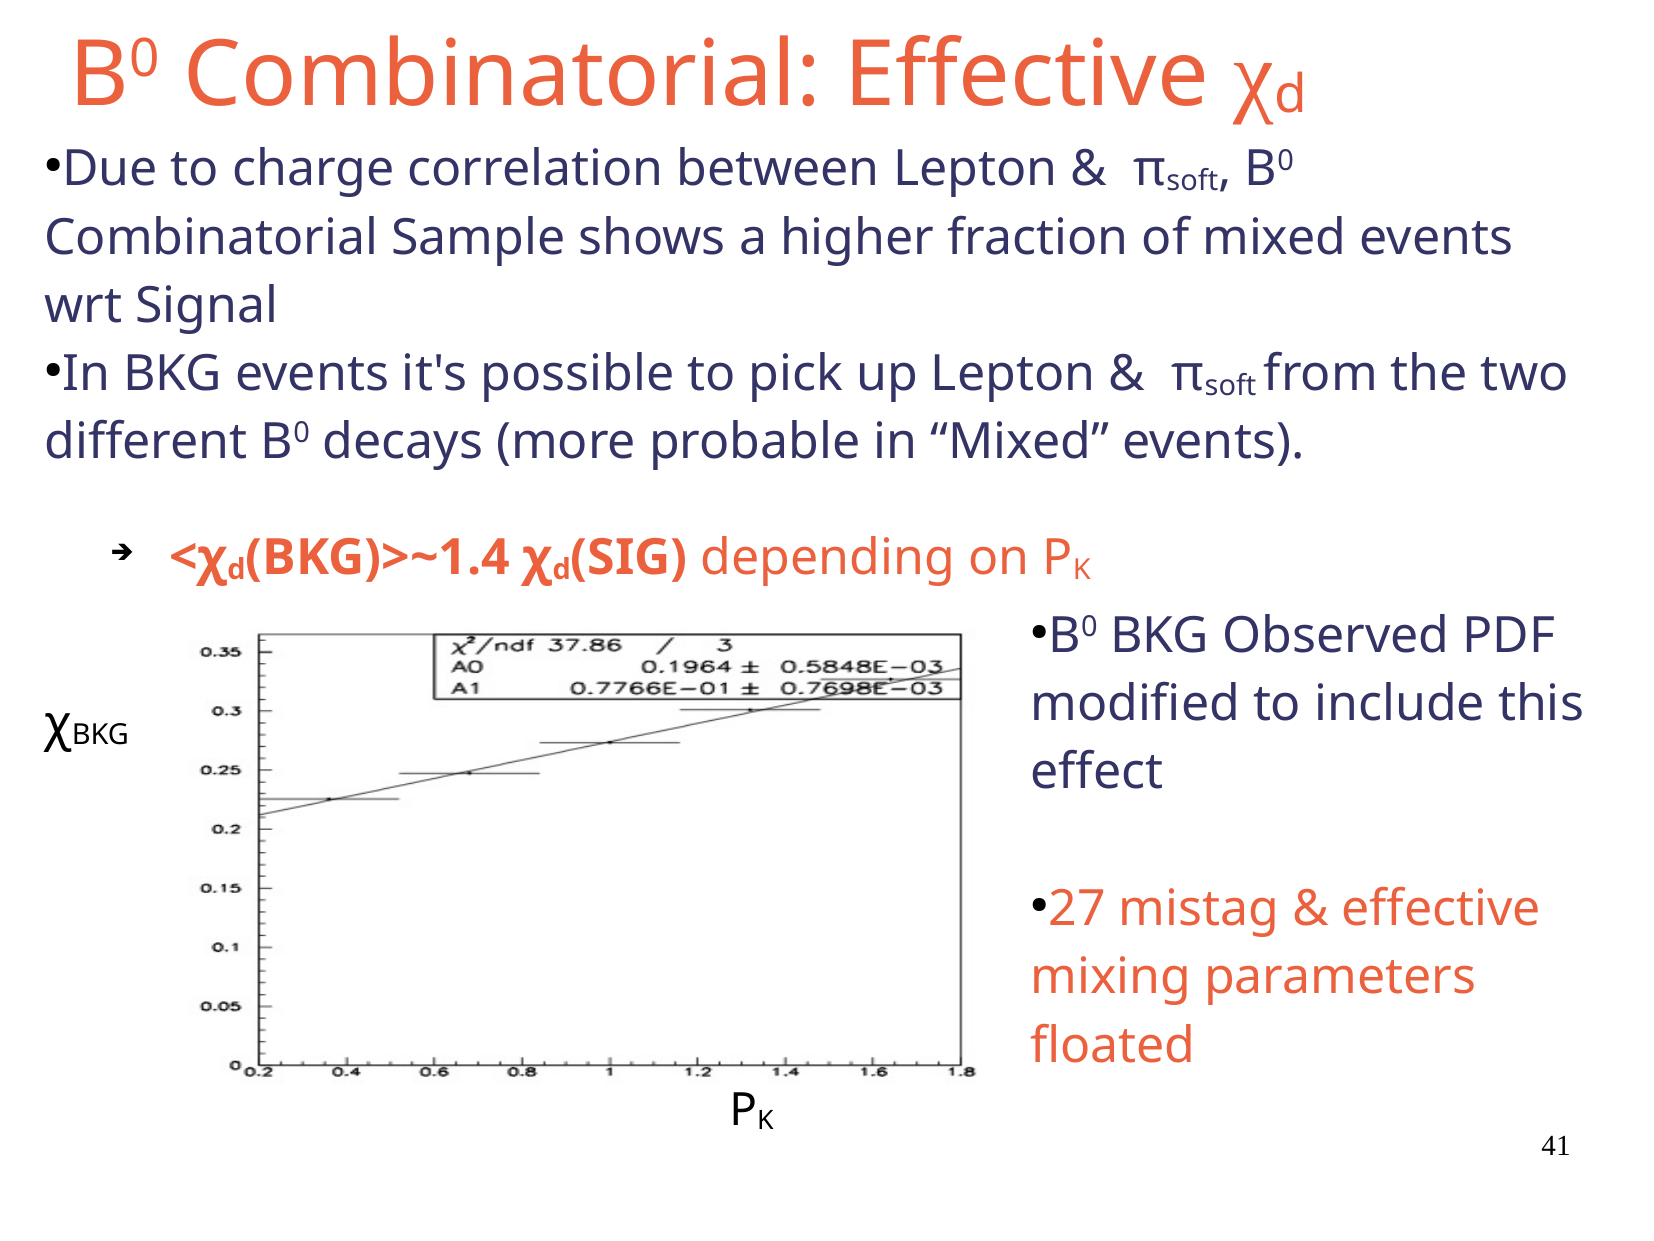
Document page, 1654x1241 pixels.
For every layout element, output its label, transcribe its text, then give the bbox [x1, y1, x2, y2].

text_box χBKG [29, 679, 235, 780]
chart [779, 615, 898, 661]
text_box PK [714, 1068, 1188, 1162]
picture [188, 720, 1015, 1093]
text_box B0 BKG Observed PDF modified to include this effect 27 mistag & effective mixing parameters floated [1015, 591, 1636, 1072]
text_box B0 Combinatorial: Effective χd Due to charge correlation between Lepton & πsoft, B0 Combinatorial Sample shows a higher fraction of mixed events wrt Signal In BKG events it's possible to pick up Lepton & πsoft from the two different B0 decays (more probable in “Mixed” events). [29, 0, 1595, 720]
text_box <χd(BKG)>~1.4 χd(SIG) depending on PK [36, 513, 1329, 615]
